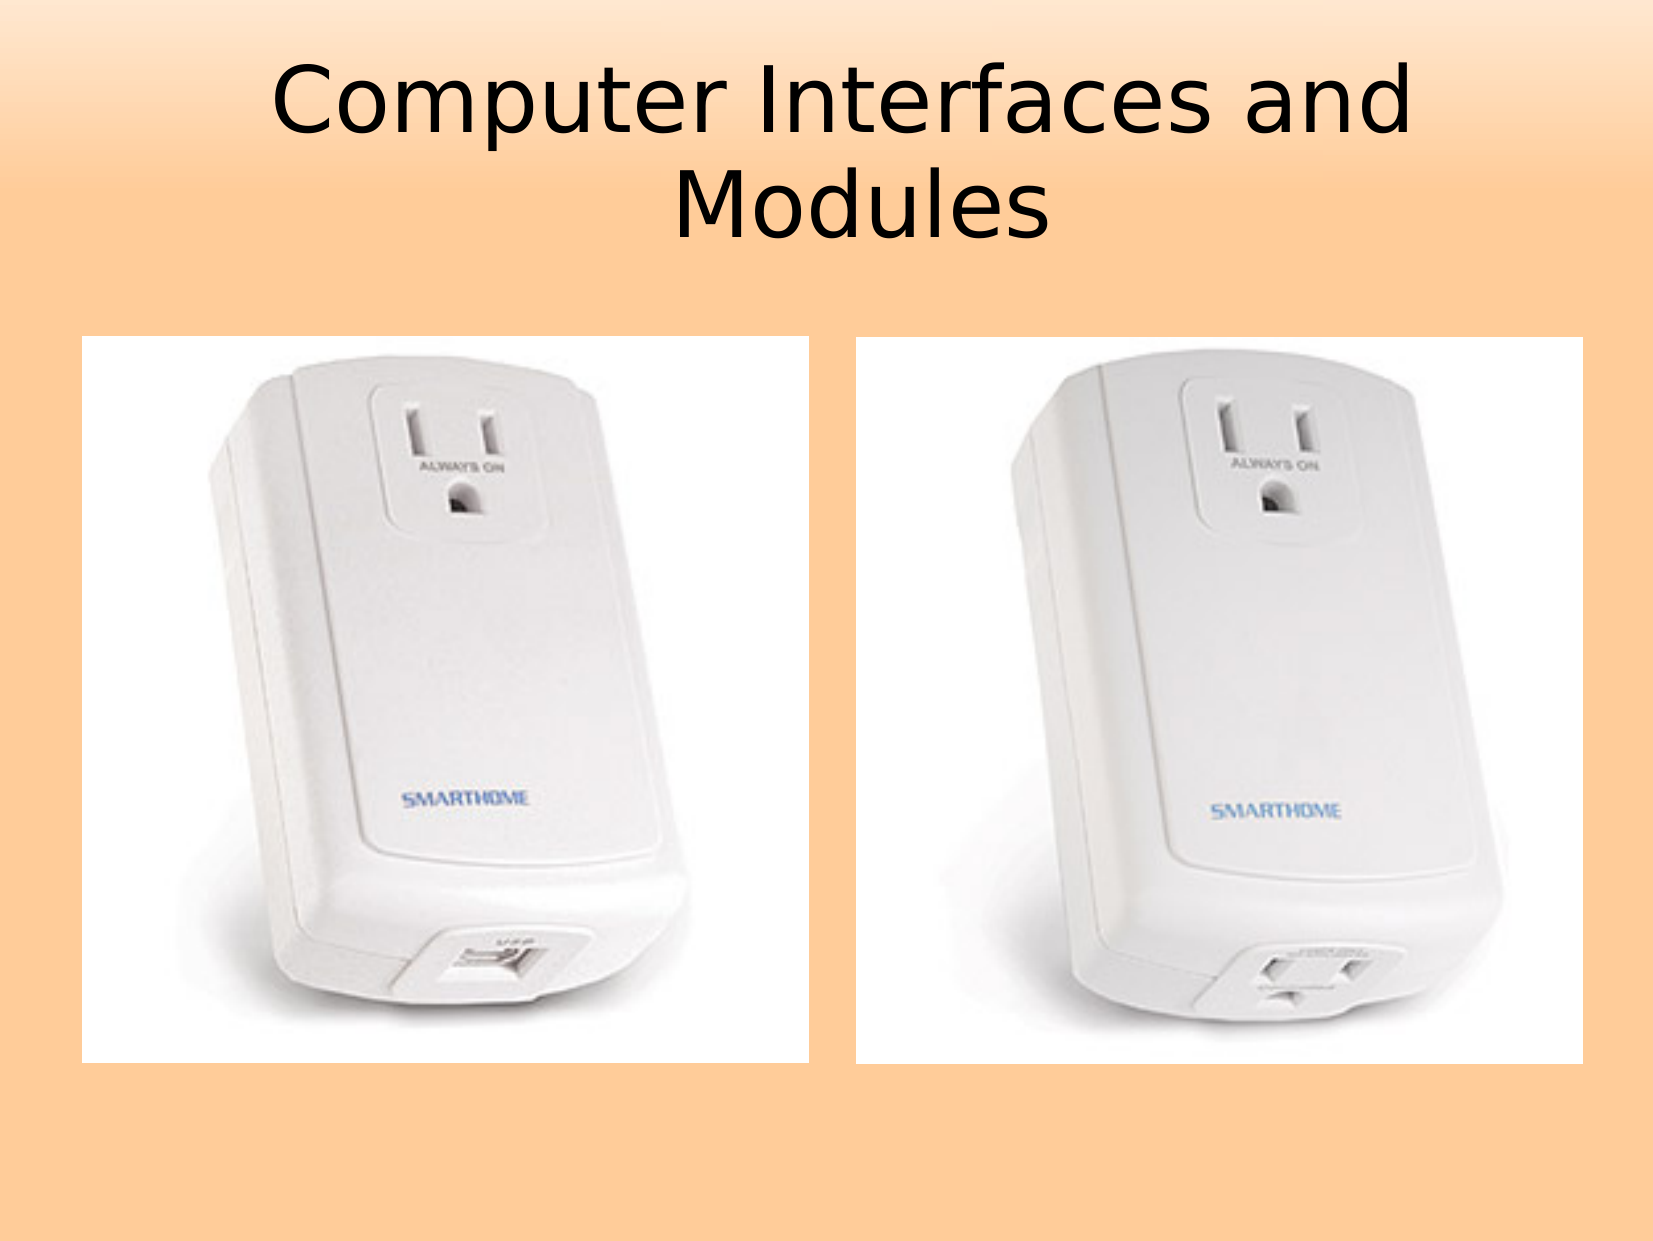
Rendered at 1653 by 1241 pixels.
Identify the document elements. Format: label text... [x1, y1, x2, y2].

title Computer Interfaces and Modules [82, 47, 1571, 260]
picture [856, 337, 1583, 1064]
picture [82, 336, 809, 1063]
picture [0, 0, 1653, 188]
